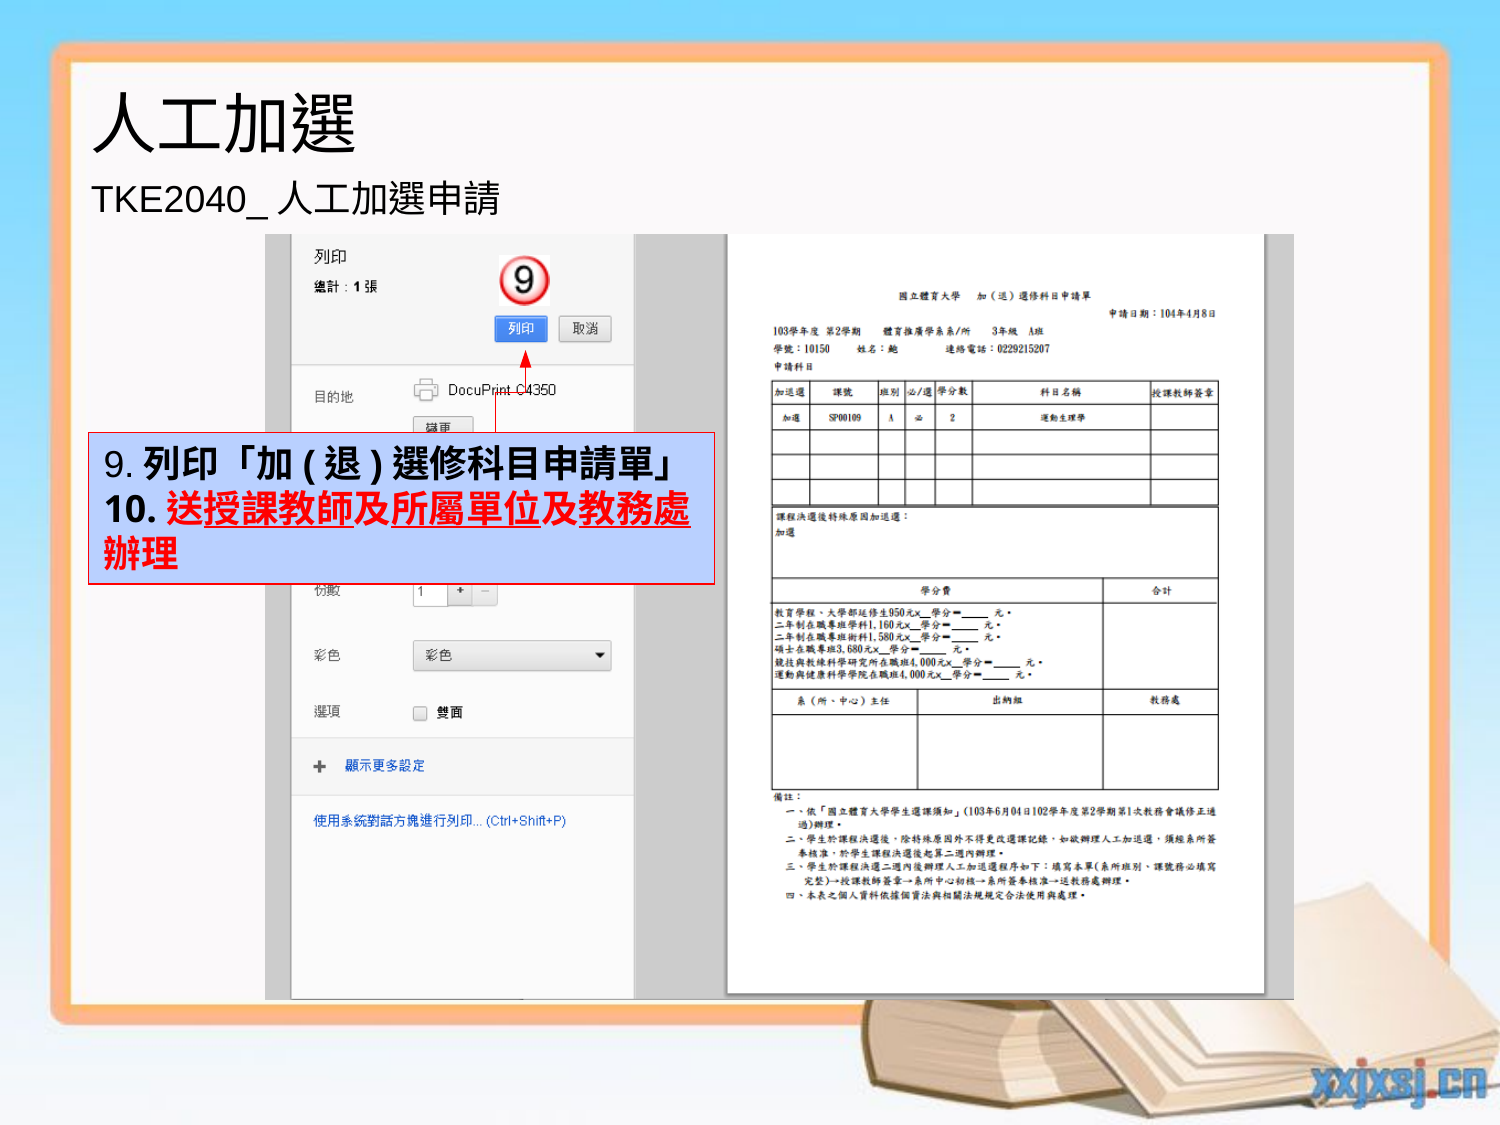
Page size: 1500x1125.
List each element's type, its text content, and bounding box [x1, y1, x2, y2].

text_box TKE2040_人工加選申請 [75, 167, 512, 229]
picture [0, 0, 1500, 1125]
text_box 9.列印「加(退)選修科目申請單」 10.送授課教師及所屬單位及教務處辦理 [88, 432, 715, 585]
text_box 人工加選 [75, 66, 1426, 177]
